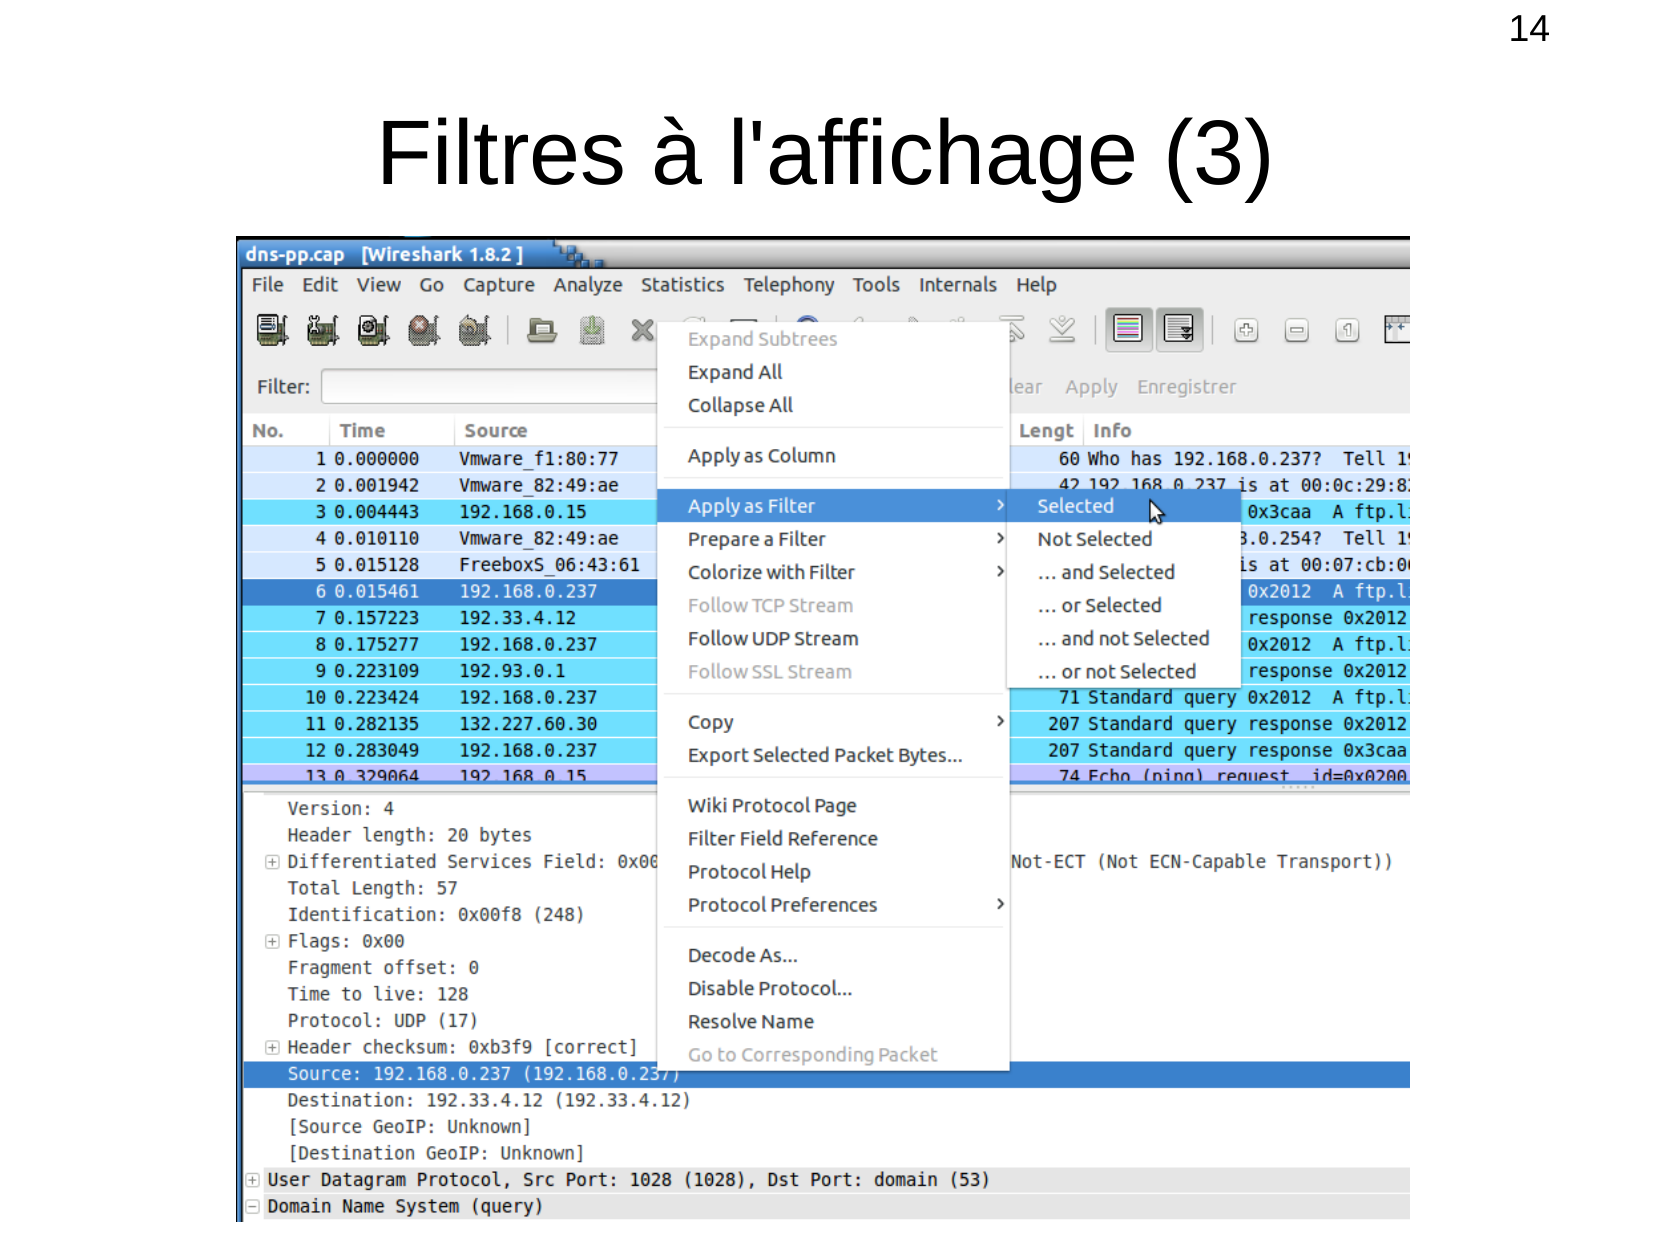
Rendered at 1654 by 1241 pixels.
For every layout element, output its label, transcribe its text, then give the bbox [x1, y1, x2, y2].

title Filtres à l'affichage (3) [82, 49, 1571, 257]
picture [236, 236, 1410, 1222]
